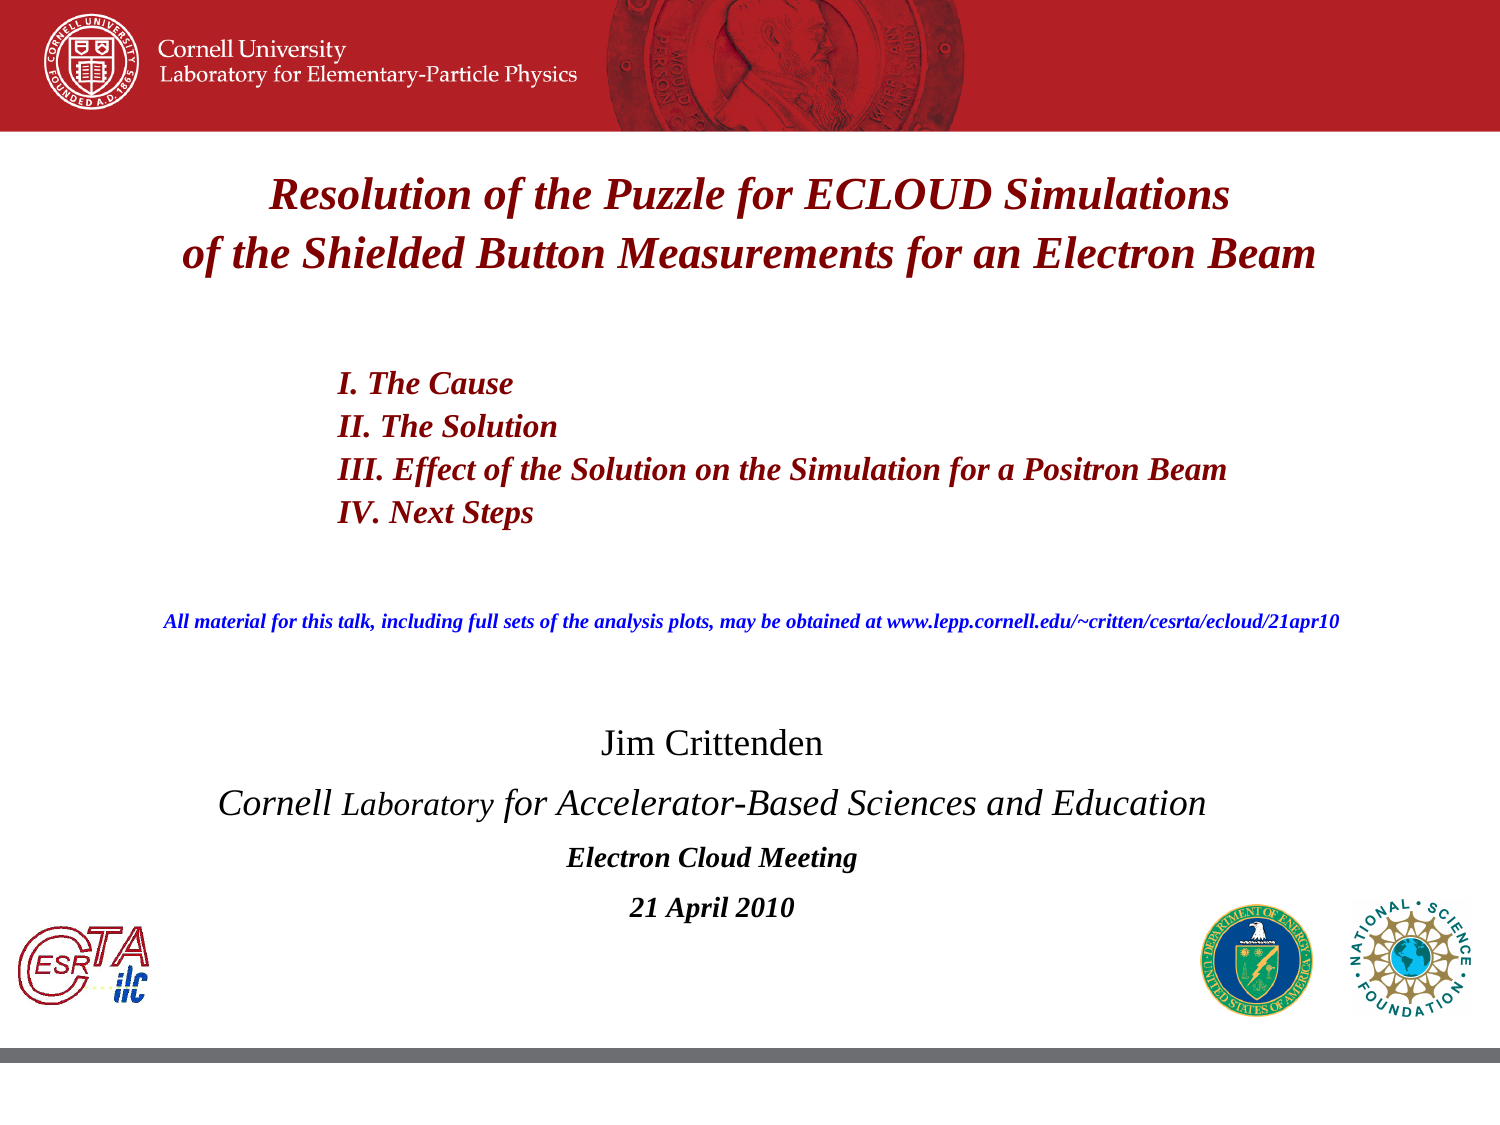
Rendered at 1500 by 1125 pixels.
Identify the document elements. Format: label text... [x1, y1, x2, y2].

picture [0, 0, 1500, 132]
subtitle Jim Crittenden Cornell Laboratory for Accelerator-Based Sciences and Education Electron Cloud Meeting 21 April 2010 [187, 712, 1238, 976]
picture [8, 899, 151, 1036]
picture [1200, 904, 1313, 1017]
text_box All material for this talk, including full sets of the analysis plots, may be obtained at www.lepp.cornell.edu/~critten/cesrta/ecloud/21apr10 [105, 585, 1396, 661]
title Resolution of the Puzzle for ECLOUD Simulations of the Shielded Button Measurements for an Electron Beam [0, 138, 1500, 300]
picture [1350, 899, 1471, 1017]
title I. The Cause II. The Solution III. Effect of the Solution on the Simulation for a Positron Beam IV. Next Steps [322, 326, 1276, 563]
